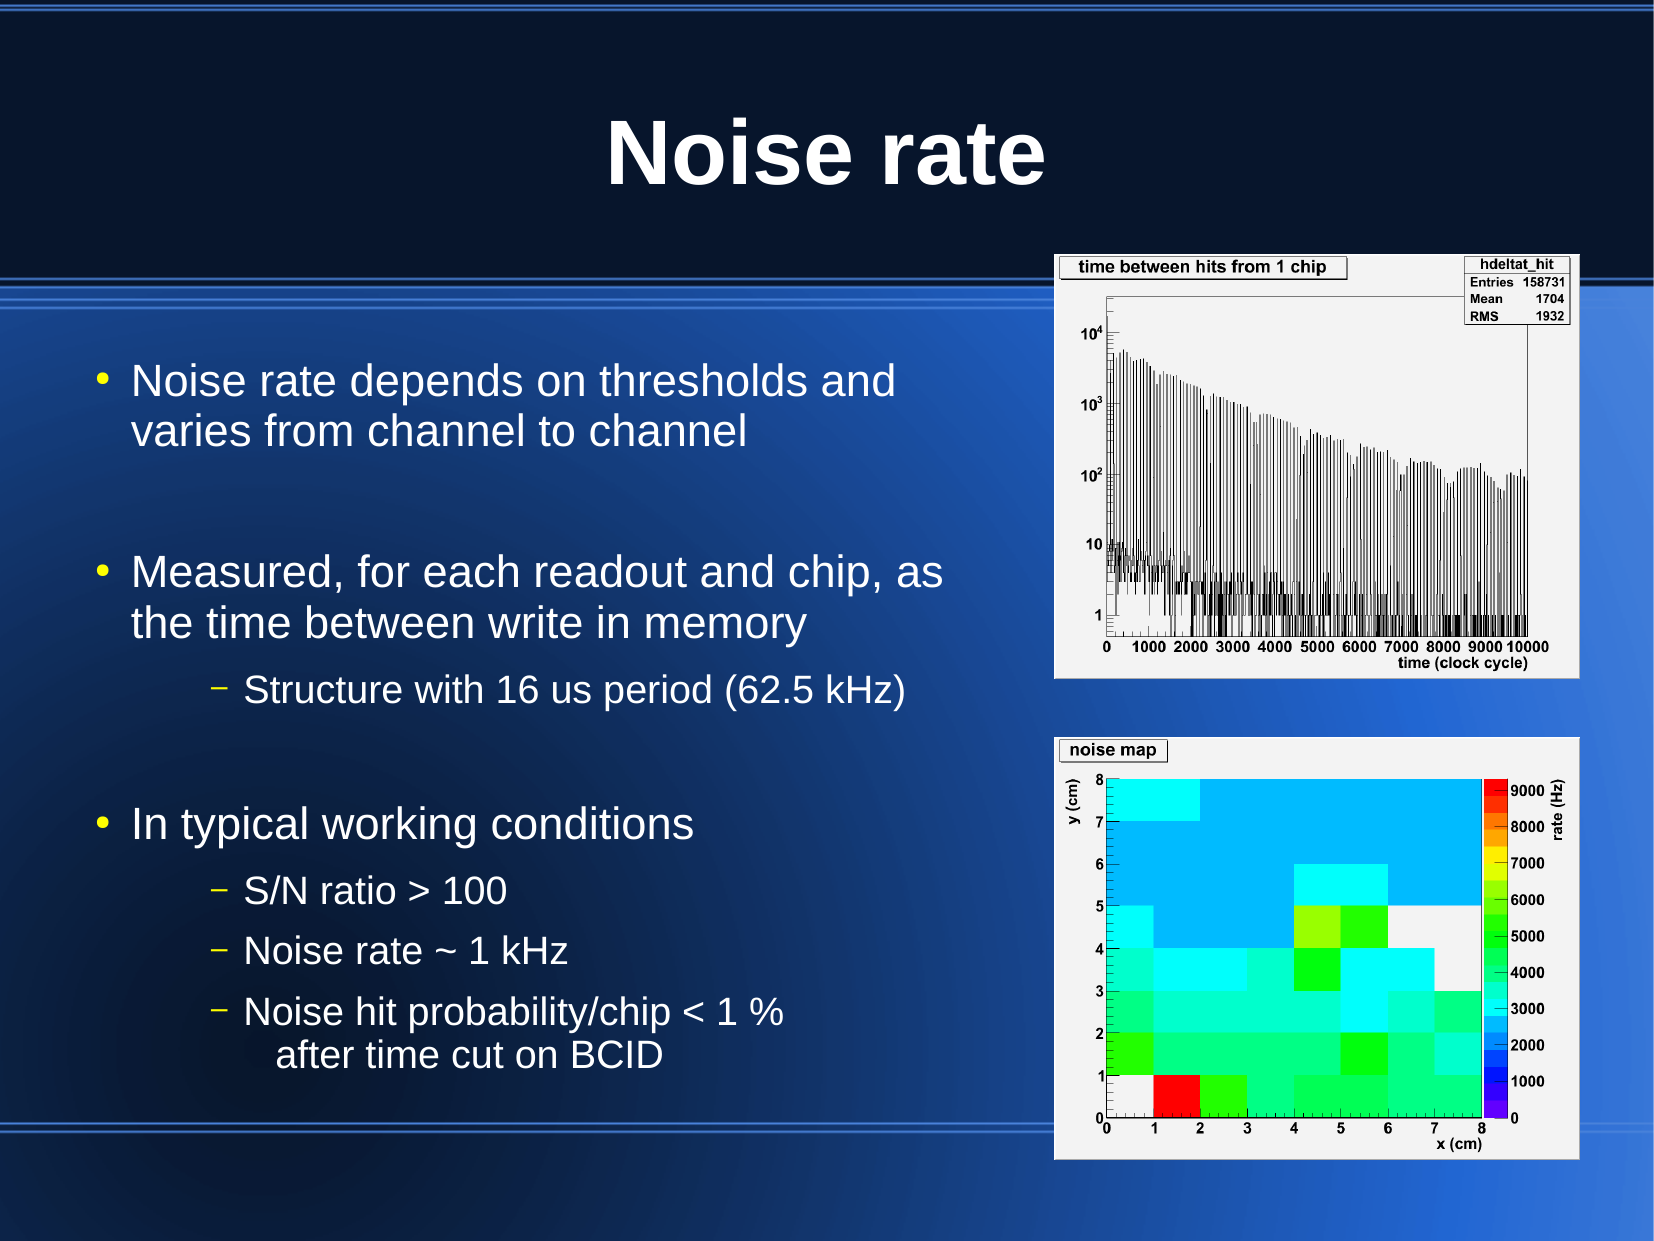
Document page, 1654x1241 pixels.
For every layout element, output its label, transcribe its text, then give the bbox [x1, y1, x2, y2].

title Noise rate [82, 56, 1571, 250]
picture [0, 0, 1654, 1241]
list Noise rate depends on thresholds and varies from channel to channel Measured, for each readout and chip, as the time between write in memory Structure with 16 us period (62.5 kHz) In typical working conditions S/N ratio > 100 Noise rate ~ 1 kHz Noise hit probability/chip < 1 % after time cut on BCID [82, 355, 976, 1088]
